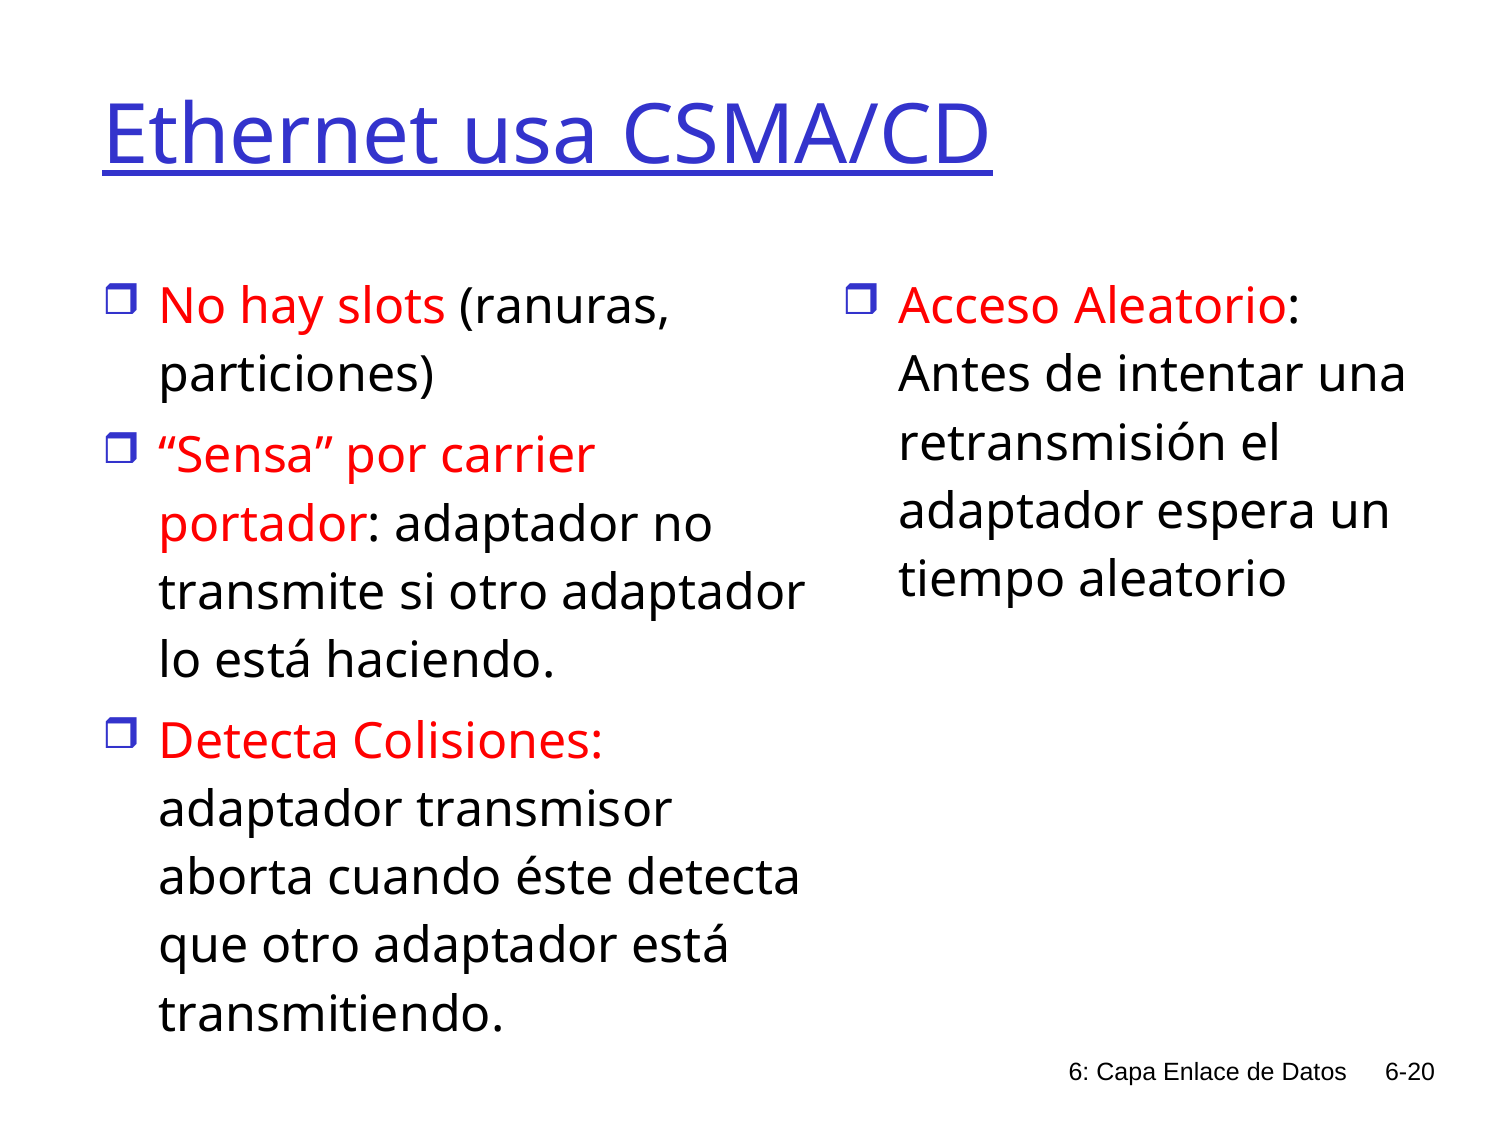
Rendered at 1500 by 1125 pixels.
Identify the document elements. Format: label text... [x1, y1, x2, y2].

list Acceso Aleatorio: Antes de intentar una retransmisión el adaptador espera un tiempo aleatorio [827, 262, 1453, 1026]
title Ethernet usa CSMA/CD [87, 37, 1363, 225]
list No hay slots (ranuras, particiones) “Sensa” por carrier portador: adaptador no transmite si otro adaptador lo está haciendo. Detecta Colisiones: adaptador transmisor aborta cuando éste detecta que otro adaptador está transmitiendo. [87, 262, 826, 1026]
